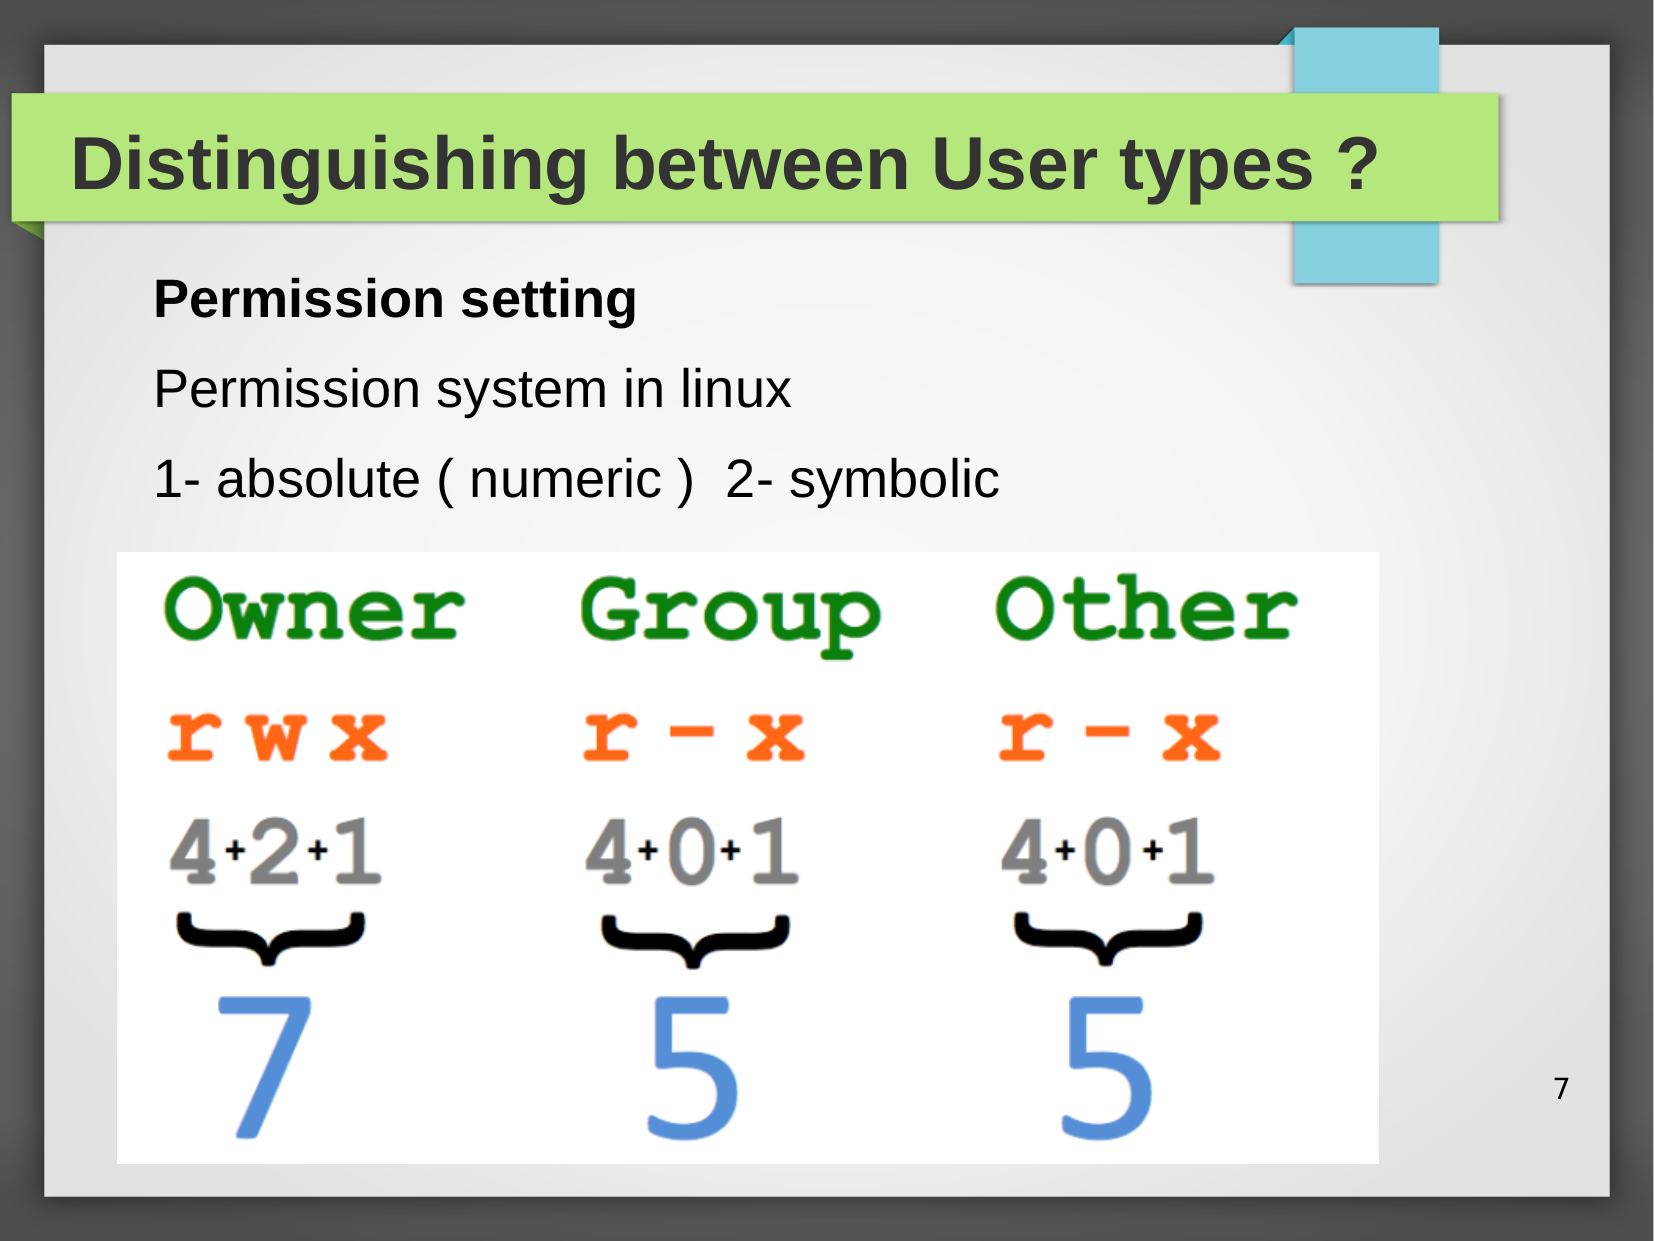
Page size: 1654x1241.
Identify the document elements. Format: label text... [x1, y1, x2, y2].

list Permission setting Permission system in linux 1- absolute ( numeric ) 2- symbolic [82, 268, 1538, 1185]
title Distinguishing between User types ? [70, 121, 1478, 206]
picture [0, 0, 1654, 1241]
